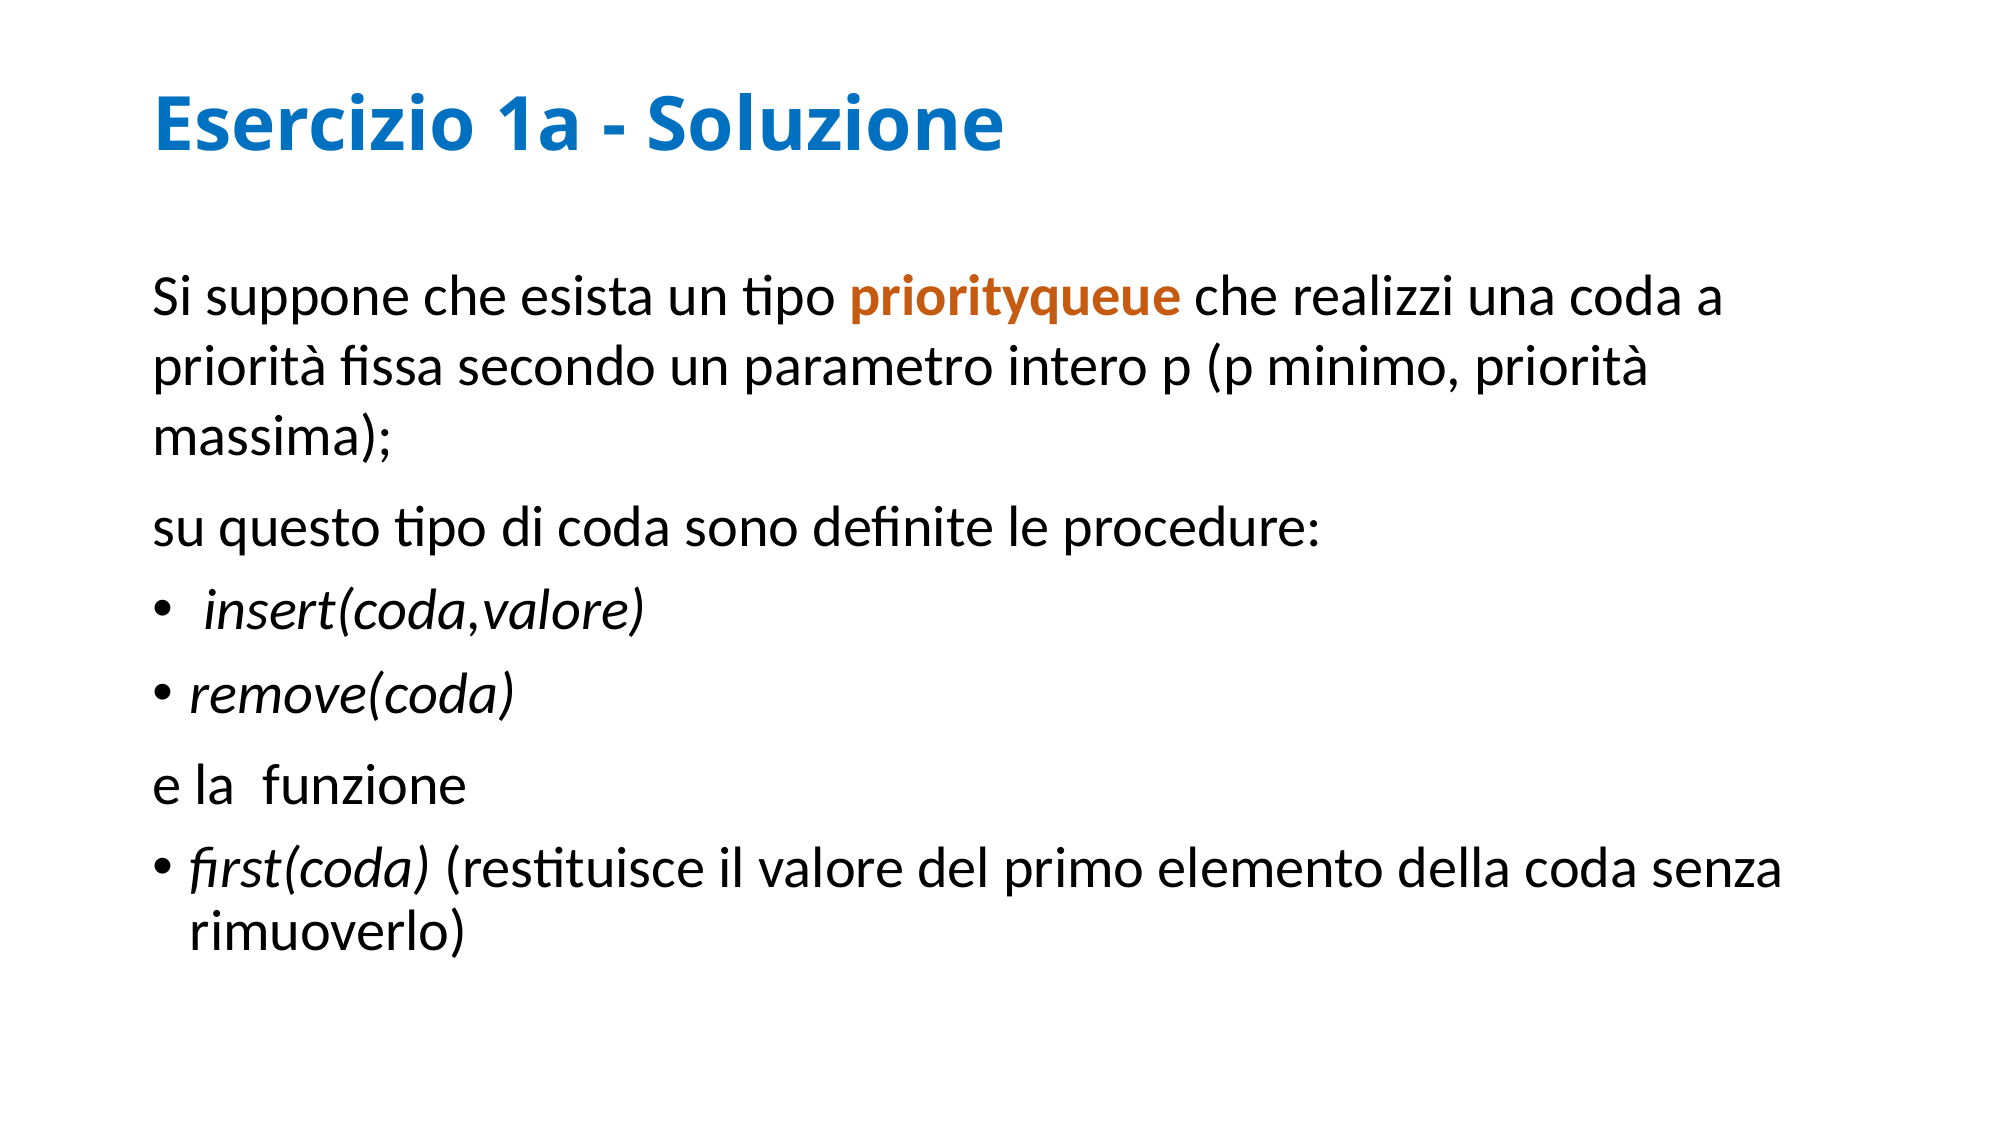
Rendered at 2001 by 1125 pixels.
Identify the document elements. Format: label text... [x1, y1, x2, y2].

list Si suppone che esista un tipo priorityqueue che realizzi una coda a priorità fissa secondo un parametro intero p (p minimo, priorità massima); su questo tipo di coda sono definite le procedure: insert(coda,valore) remove(coda) e la funzione first(coda) (restituisce il valore del primo elemento della coda senza rimuoverlo) [137, 249, 1863, 1014]
title Esercizio 1a - Soluzione [137, 59, 1863, 193]
